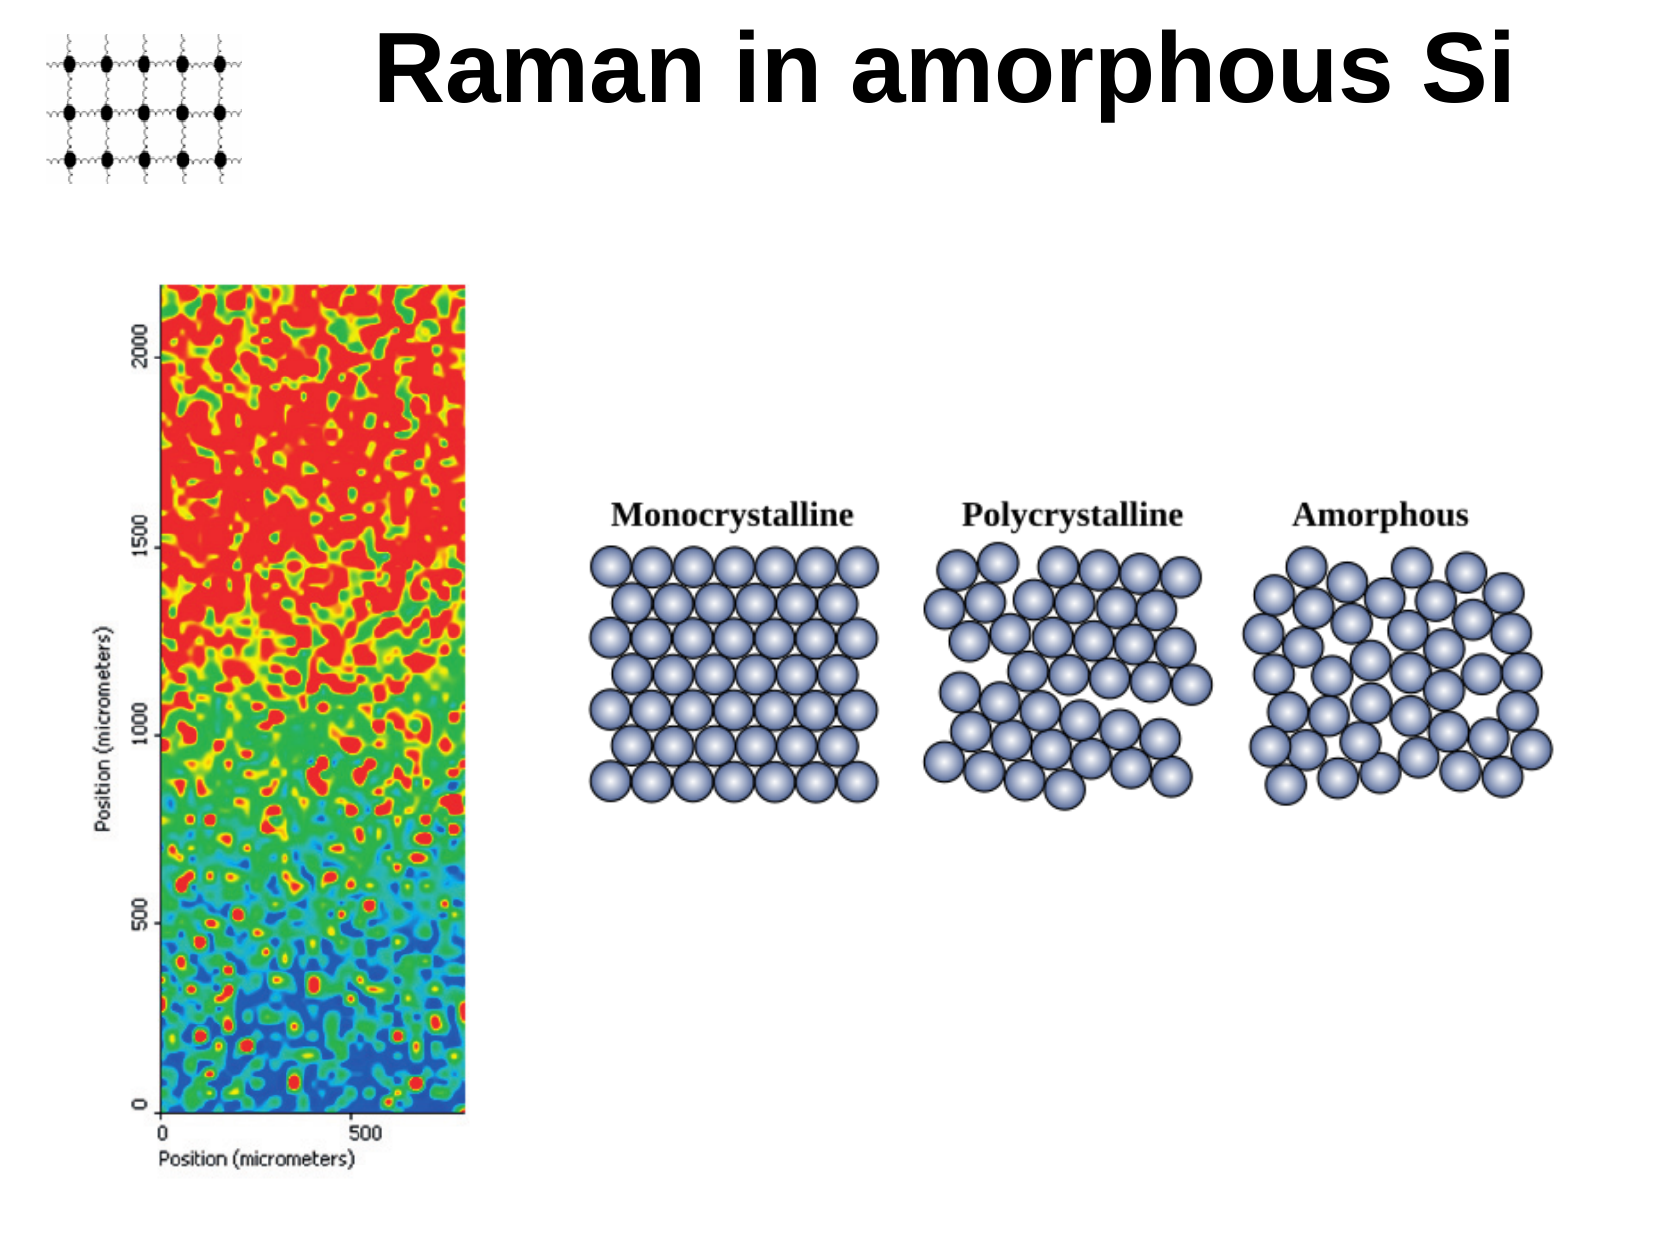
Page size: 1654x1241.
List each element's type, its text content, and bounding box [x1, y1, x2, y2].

picture [578, 496, 1559, 815]
picture [70, 271, 485, 1182]
title Raman in amorphous Si [200, 0, 1654, 172]
picture [11, 12, 245, 189]
